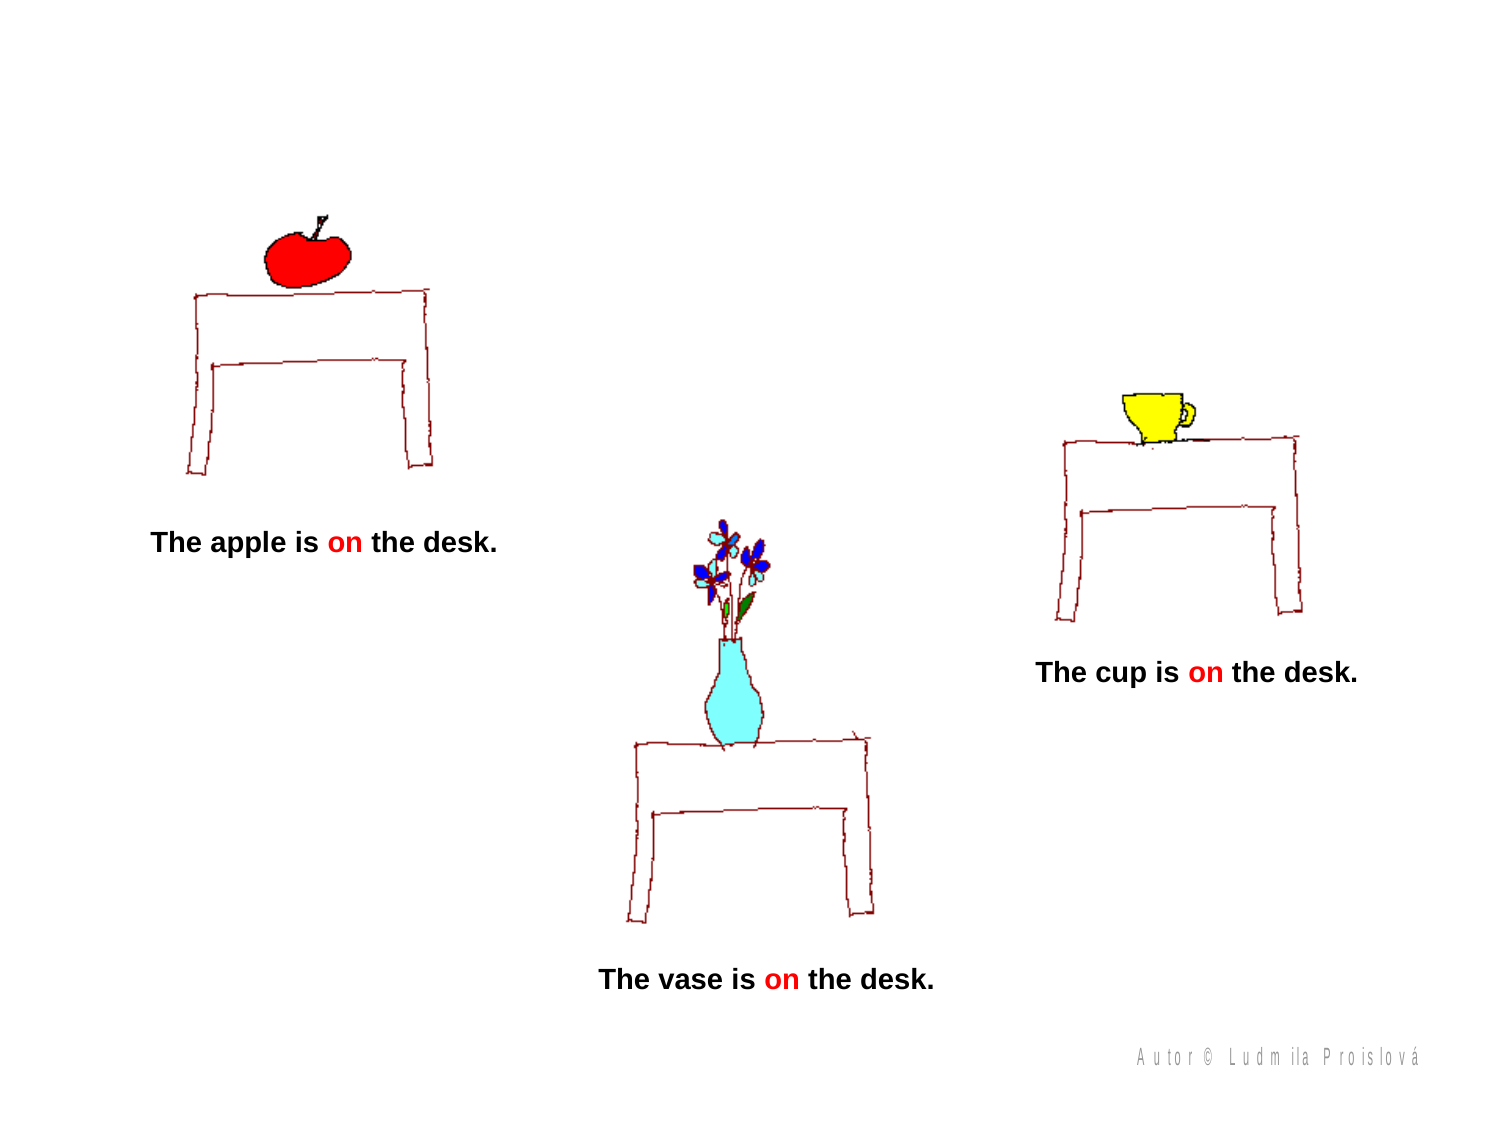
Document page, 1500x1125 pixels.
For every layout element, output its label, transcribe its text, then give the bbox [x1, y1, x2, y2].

picture [584, 515, 912, 938]
text_box The vase is on the desk. [583, 952, 950, 1003]
picture [1033, 373, 1328, 635]
picture [1122, 1033, 1443, 1081]
text_box The cup is on the desk. [1020, 645, 1374, 696]
picture [183, 207, 441, 498]
text_box The apple is on the desk. [135, 515, 514, 566]
